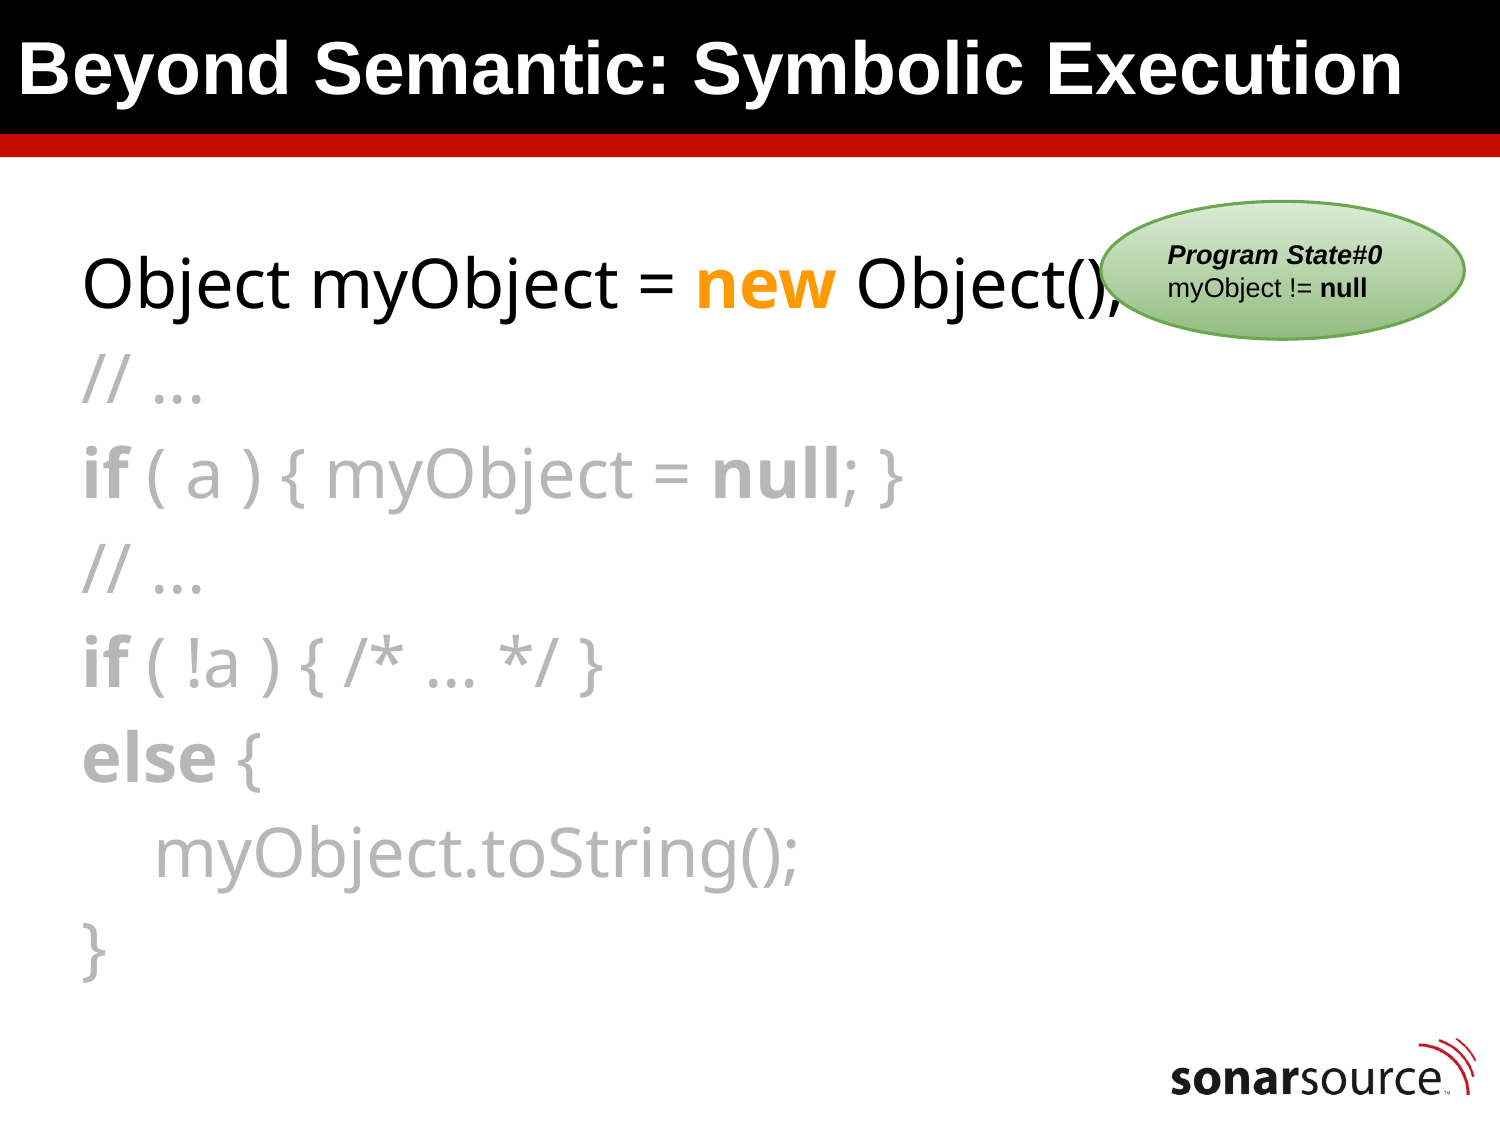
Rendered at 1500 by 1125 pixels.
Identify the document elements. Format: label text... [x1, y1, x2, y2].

text_box Object myObject = new Object(); // ... if ( a ) { myObject = null; } // ... if ( !a ) { /* … */ } else { myObject.toString(); } [67, 214, 1293, 992]
text_box Beyond Semantic: Symbolic Execution [18, 6, 1465, 123]
picture [1167, 1033, 1480, 1099]
text_box Program State#0 myObject != null [1100, 201, 1465, 340]
